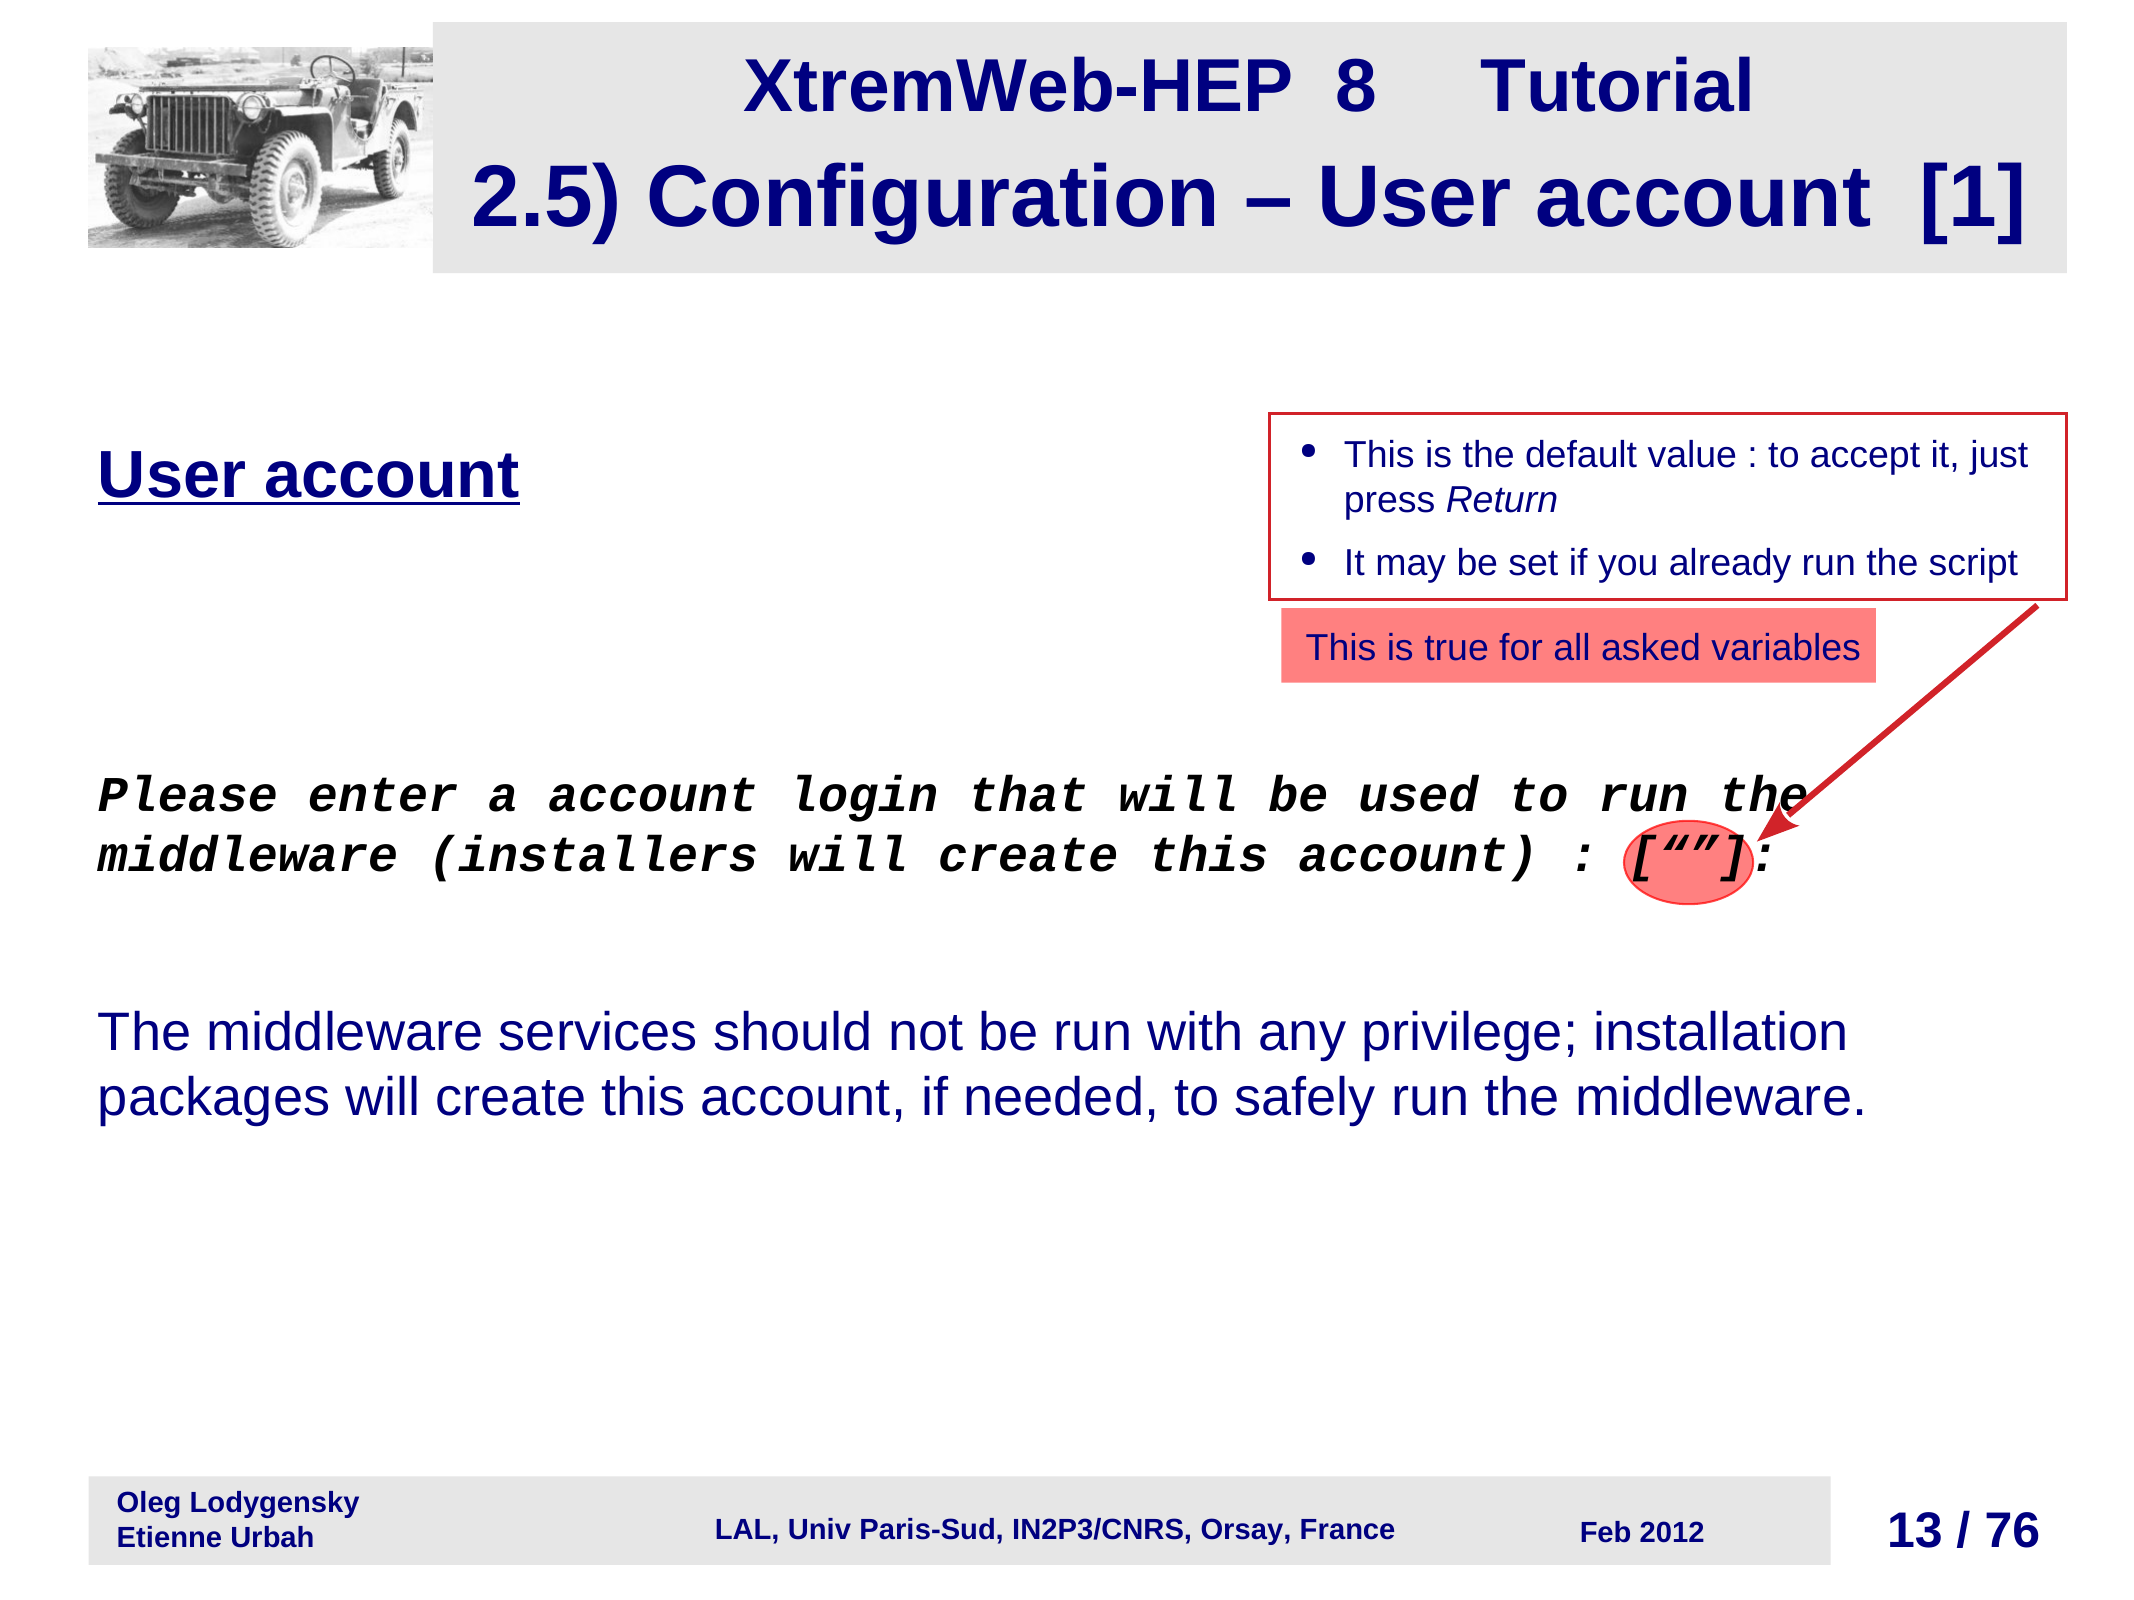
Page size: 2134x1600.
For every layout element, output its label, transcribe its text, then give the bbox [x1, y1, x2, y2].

text_box This is the default value : to accept it, just press Return It may be set if you already run the script [1269, 413, 2067, 600]
title 2.5) Configuration – User account [1] [442, 118, 2067, 266]
picture [88, 47, 433, 248]
text_box User account Please enter a account login that will be used to run the middleware (installers will create this account) : [“”]: The middleware services should not be run with any privilege; installation packages will create this account, if needed, to safely run the middleware. [88, 431, 2094, 1415]
text_box This is true for all asked variables [1281, 608, 1876, 683]
